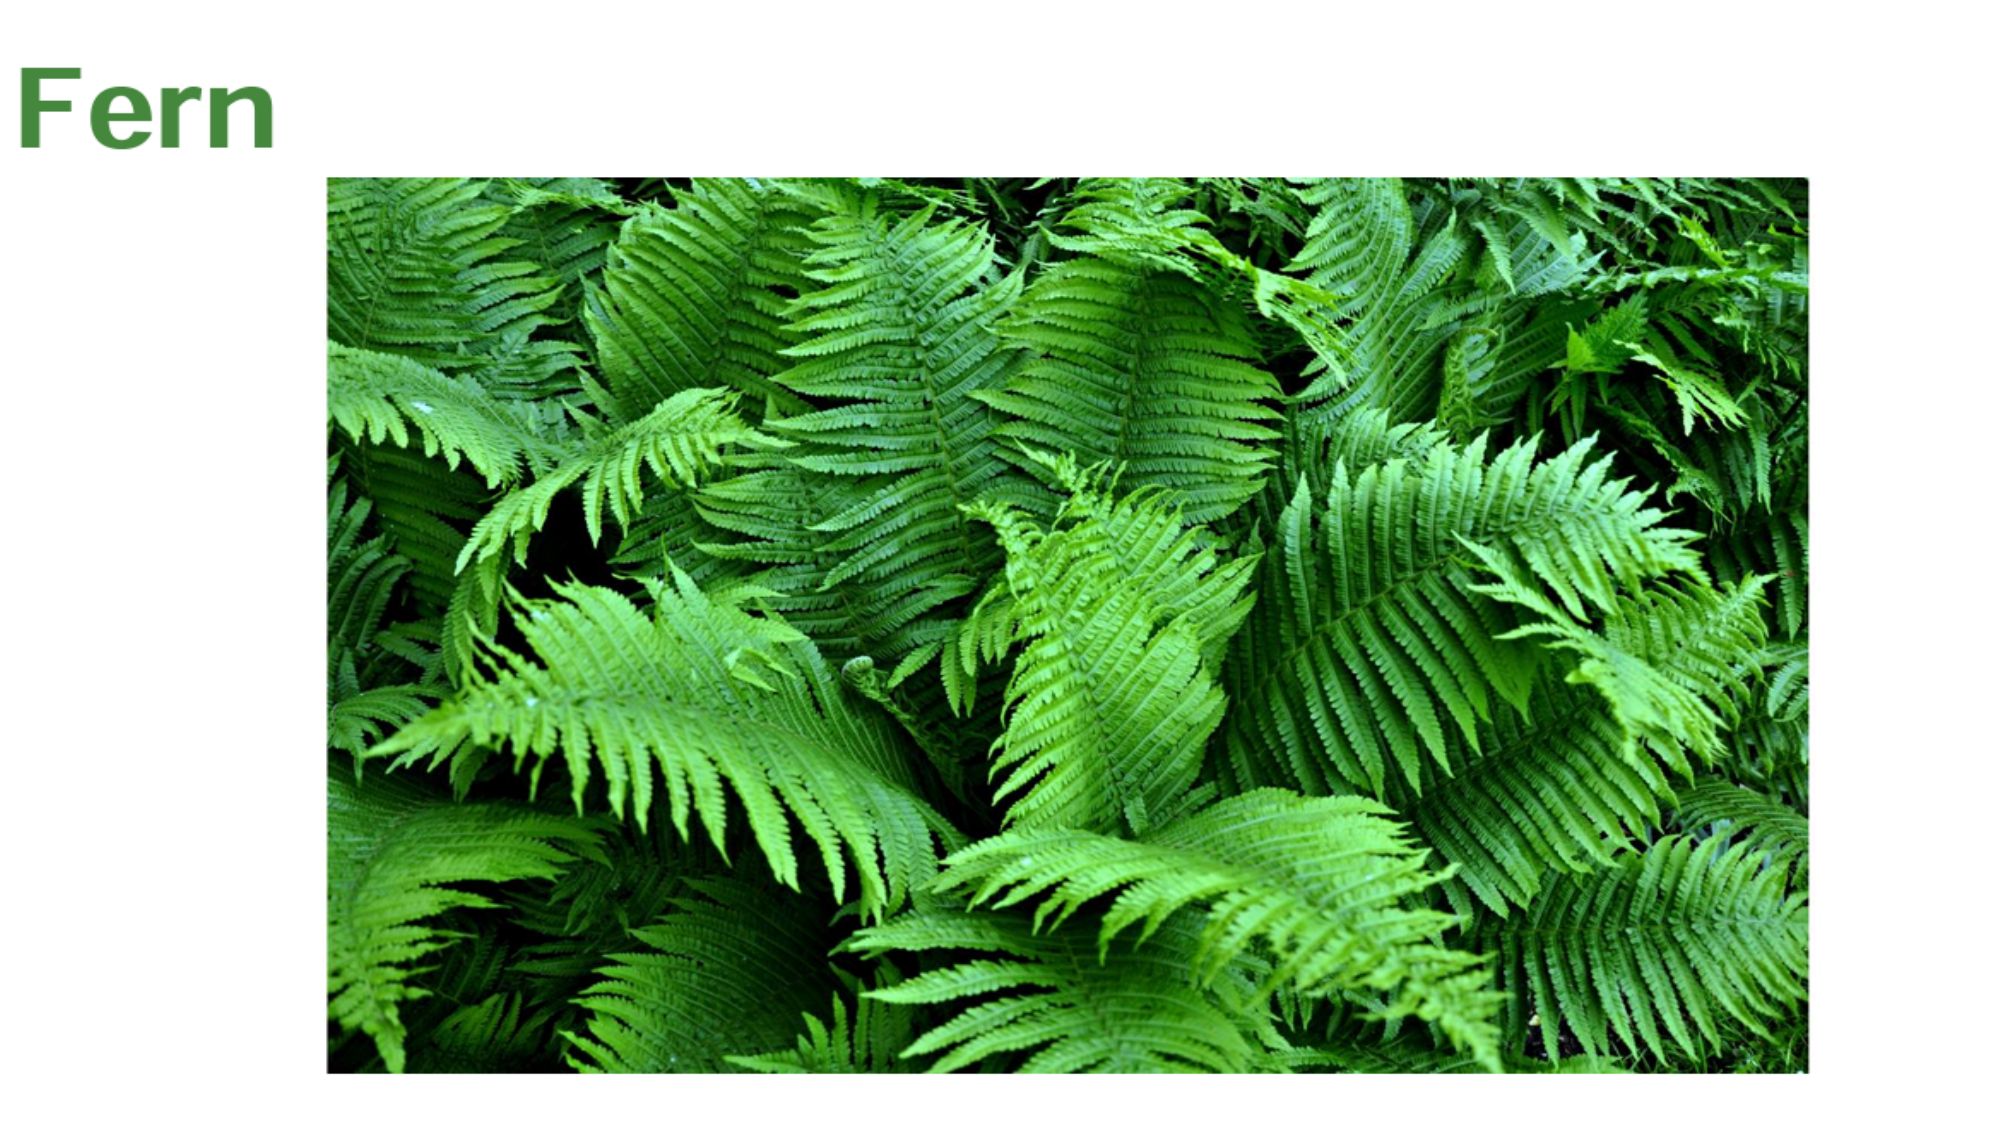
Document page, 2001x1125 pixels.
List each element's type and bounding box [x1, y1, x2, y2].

picture [0, 29, 1841, 1096]
